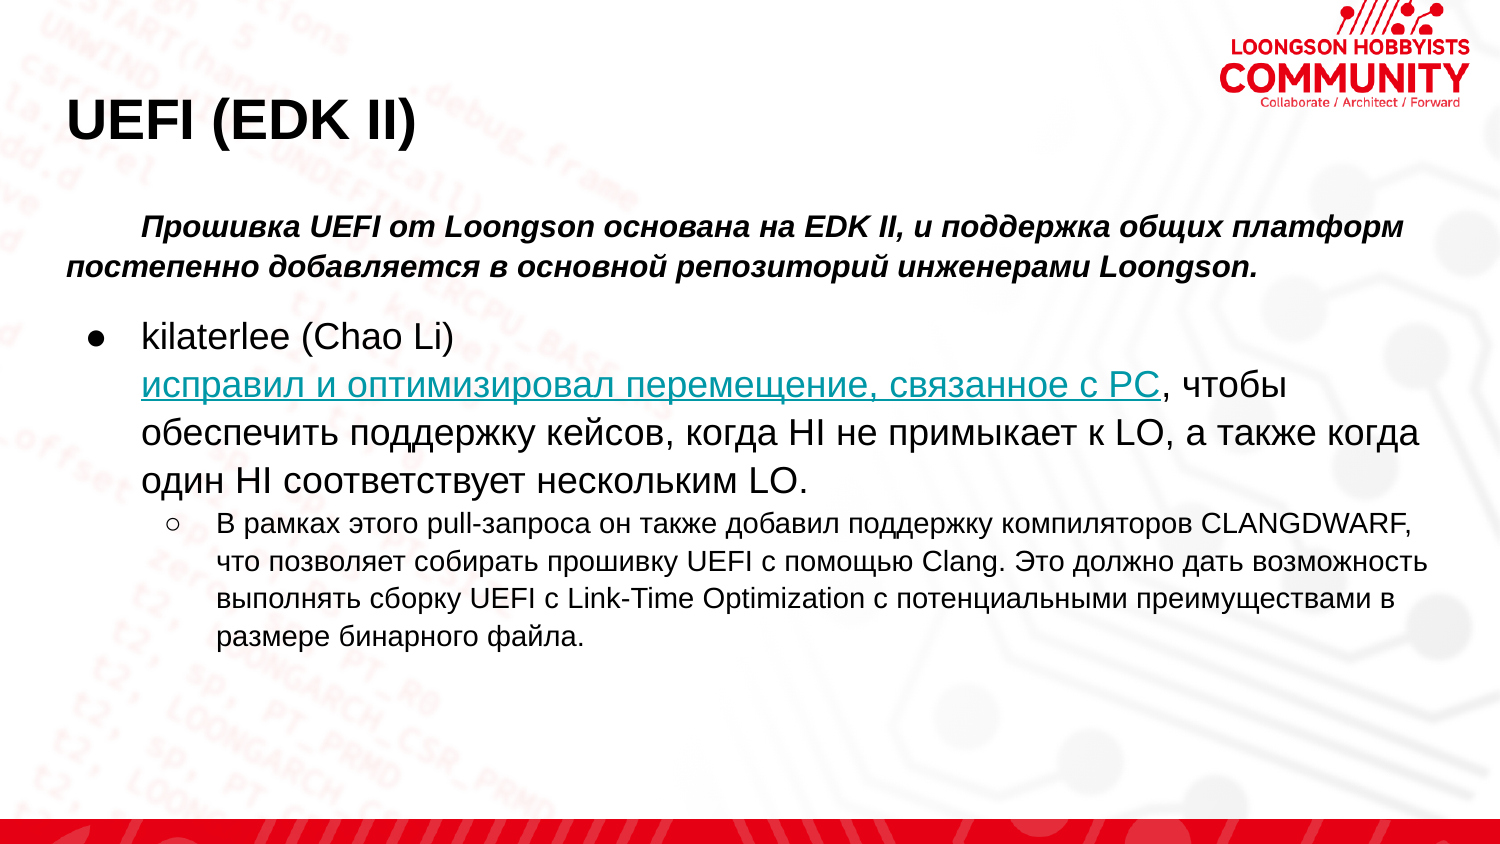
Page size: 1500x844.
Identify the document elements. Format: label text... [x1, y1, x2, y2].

title UEFI (EDK II) [51, 72, 1449, 167]
list Прошивка UEFI от Loongson основана на EDK II, и поддержка общих платформ постепенно добавляется в основной репозиторий инженерами Loongson. kilaterlee (Chao Li) исправил и оптимизировал перемещение, связанное с PC, чтобы обеспечить поддержку кейсов, когда HI не примыкает к LO, а также когда один HI соответствует нескольким LO. В рамках этого pull-запроса он также добавил поддержку компиляторов CLANGDWARF, что позволяет собирать прошивку UEFI с помощью Clang. Это должно дать возможность выполнять сборку UEFI с Link-Time Optimization с потенциальными преимуществами в размере бинарного файла. [51, 189, 1449, 829]
picture [0, 0, 1500, 844]
